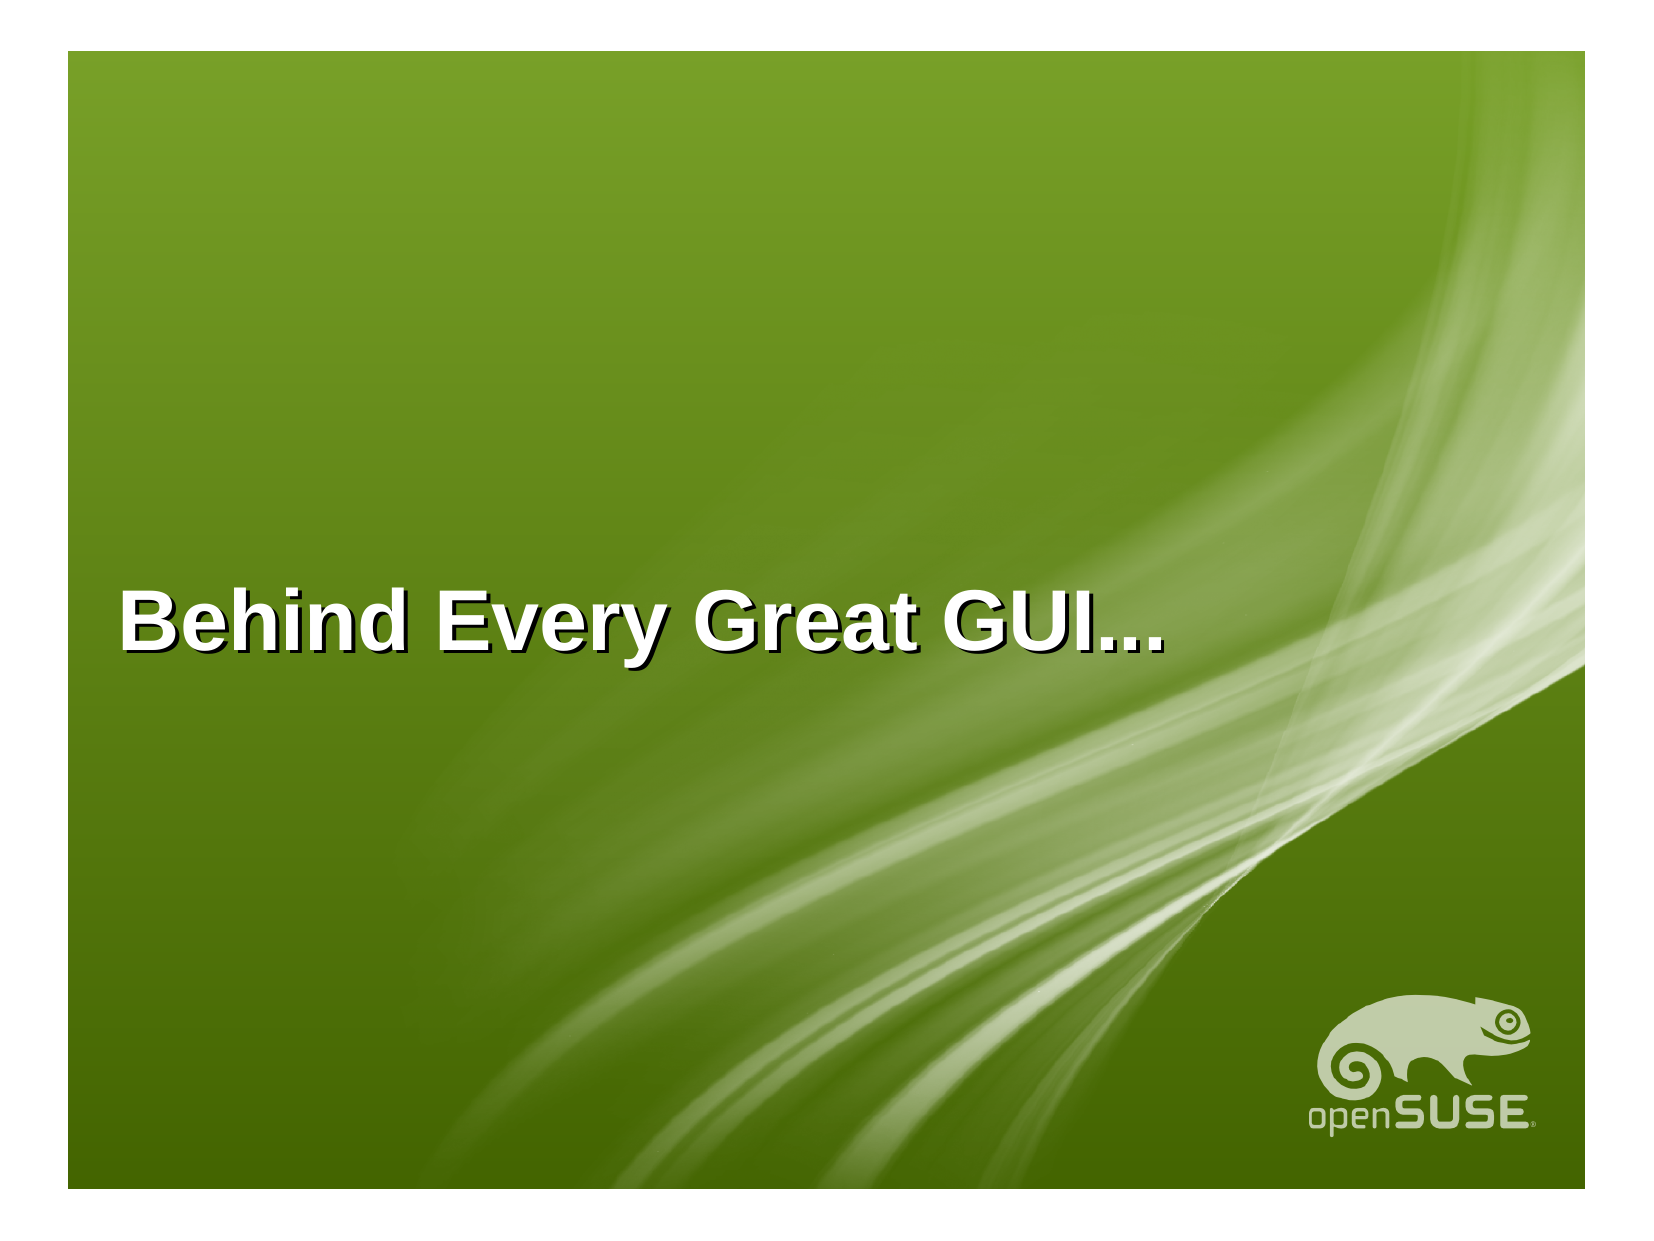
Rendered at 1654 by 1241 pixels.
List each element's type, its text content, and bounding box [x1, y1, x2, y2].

title Behind Every Great GUI... [117, 457, 1606, 783]
picture [68, 51, 1585, 1189]
